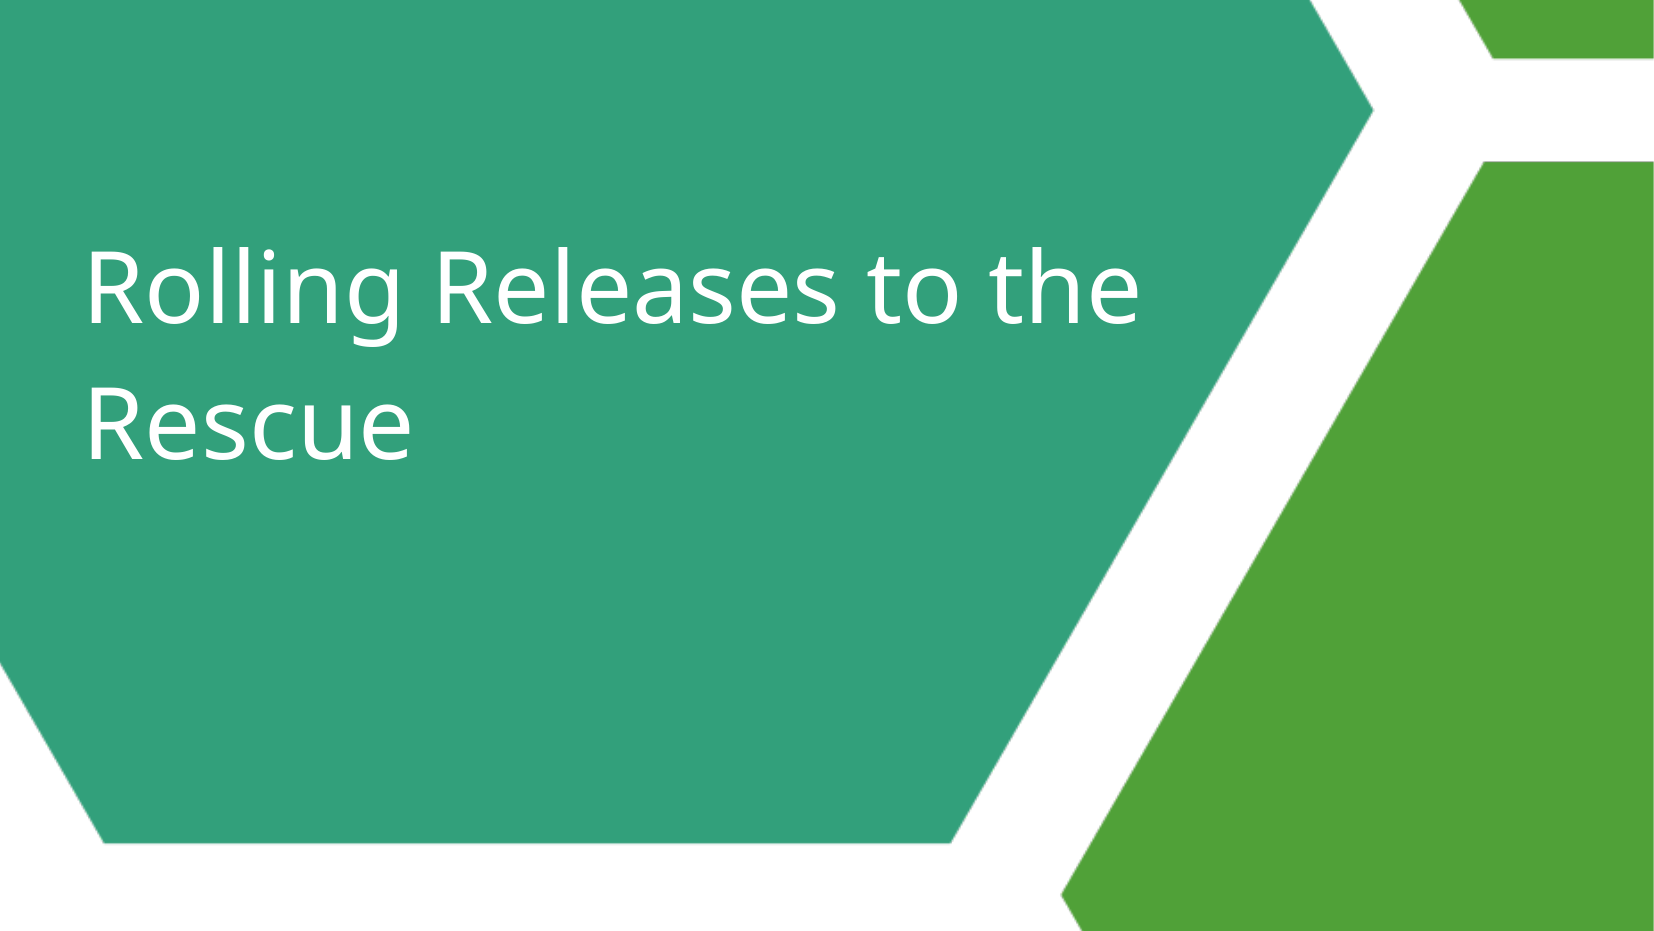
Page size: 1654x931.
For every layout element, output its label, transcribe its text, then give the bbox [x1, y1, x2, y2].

picture [0, 0, 1654, 931]
title Rolling Releases to the Rescue [82, 219, 1218, 486]
